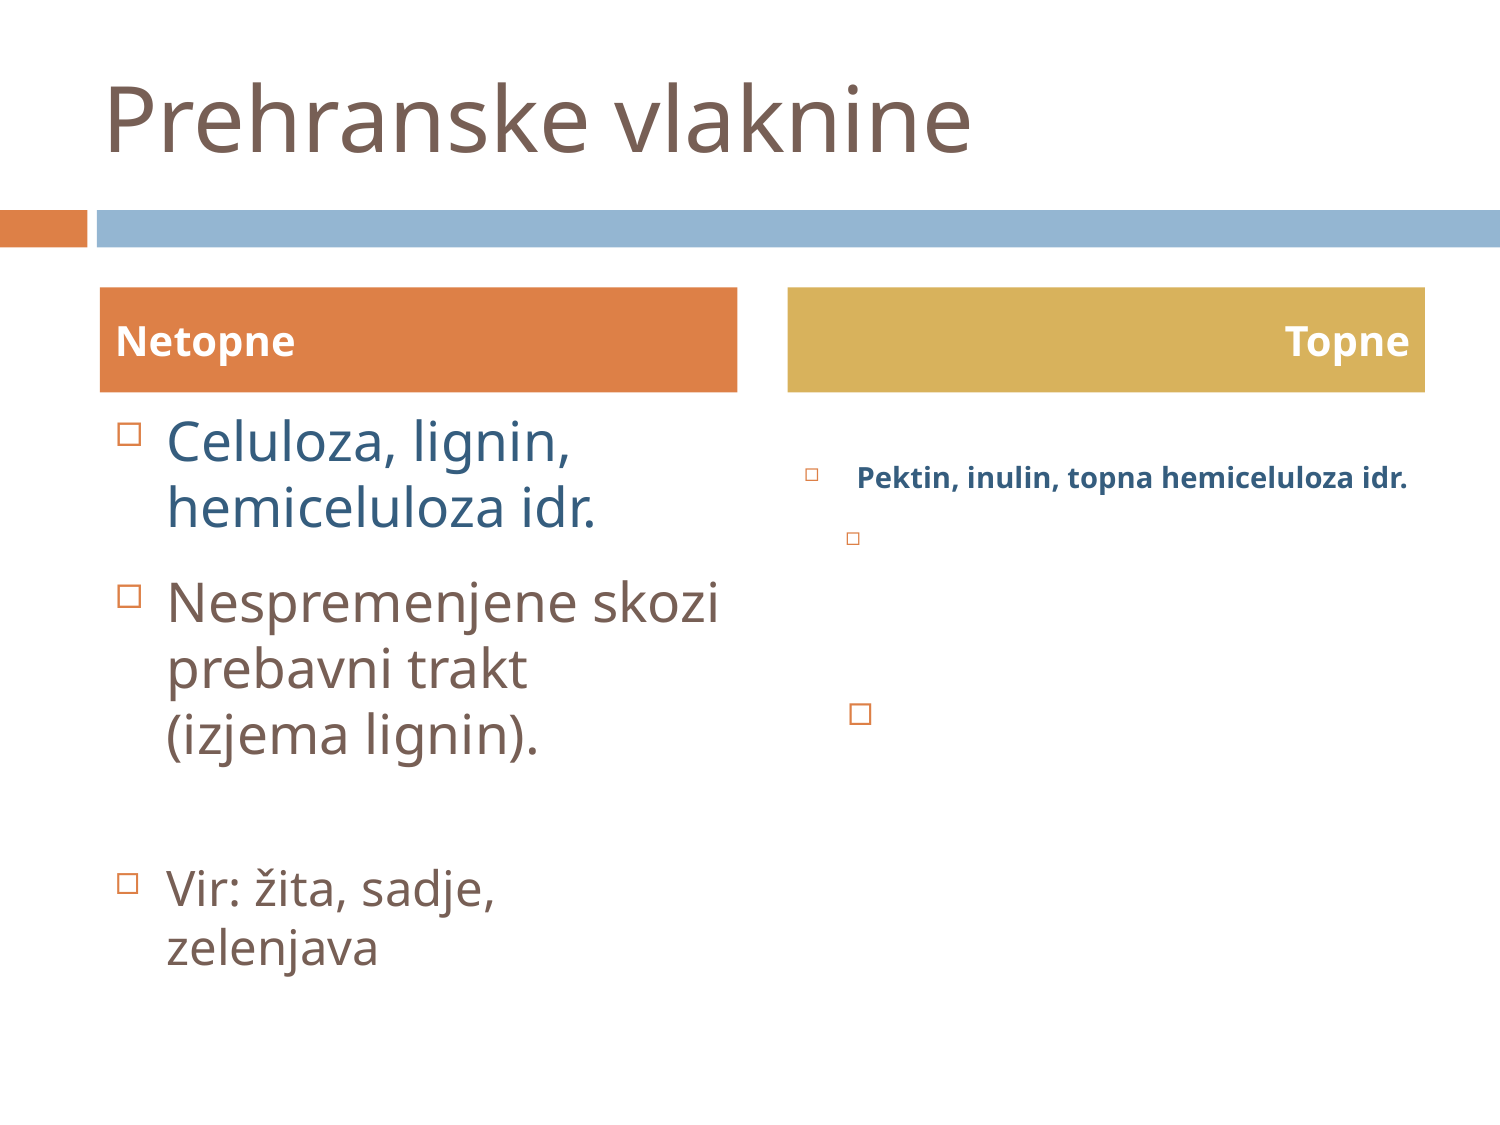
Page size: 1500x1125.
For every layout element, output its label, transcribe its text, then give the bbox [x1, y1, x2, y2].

list Pektin, inulin, topna hemiceluloza idr. Bakterije v kolonu jih delno ali v celoti prebavijo. Vir: večina sadja in zelenjave, v zadnjem času se omenjajo gobe, alge [787, 399, 1425, 988]
title Prehranske vlaknine [87, 44, 1425, 188]
list Netopne [99, 287, 738, 393]
list Celuloza, lignin, hemiceluloza idr. Nespremenjene skozi prebavni trakt (izjema lignin). Vir: žita, sadje, zelenjava [100, 397, 738, 985]
list Topne [787, 287, 1425, 393]
